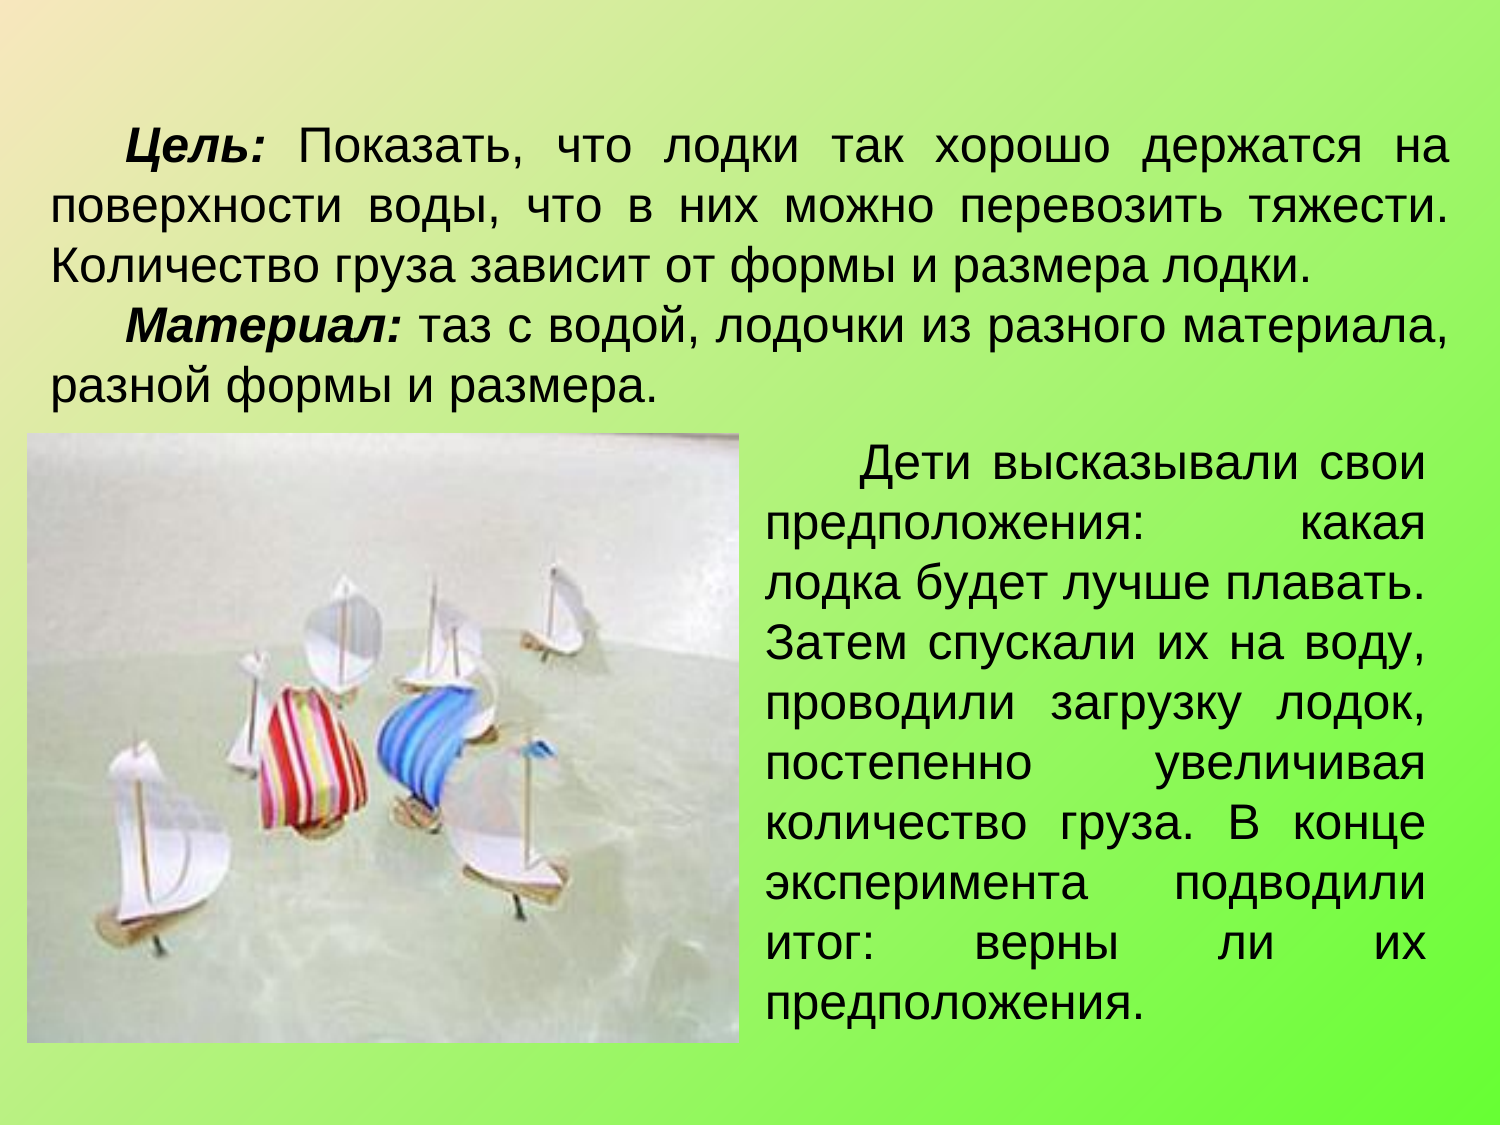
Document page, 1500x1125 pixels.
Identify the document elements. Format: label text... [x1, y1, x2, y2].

text_box Цель: Показать, что лодки так хорошо держатся на поверхности воды, что в них можно перевозить тяжести. Количество груза зависит от формы и размера лодки. Материал: таз с водой, лодочки из разного материала, разной формы и размера. [35, 105, 1465, 421]
text_box Дети высказывали свои предположения: какая лодка будет лучше плавать. Затем спускали их на воду, проводили загрузку лодок, постепенно увеличивая количество груза. В конце эксперимента подводили итог: верны ли их предположения. [750, 421, 1442, 1038]
picture [27, 433, 739, 1043]
